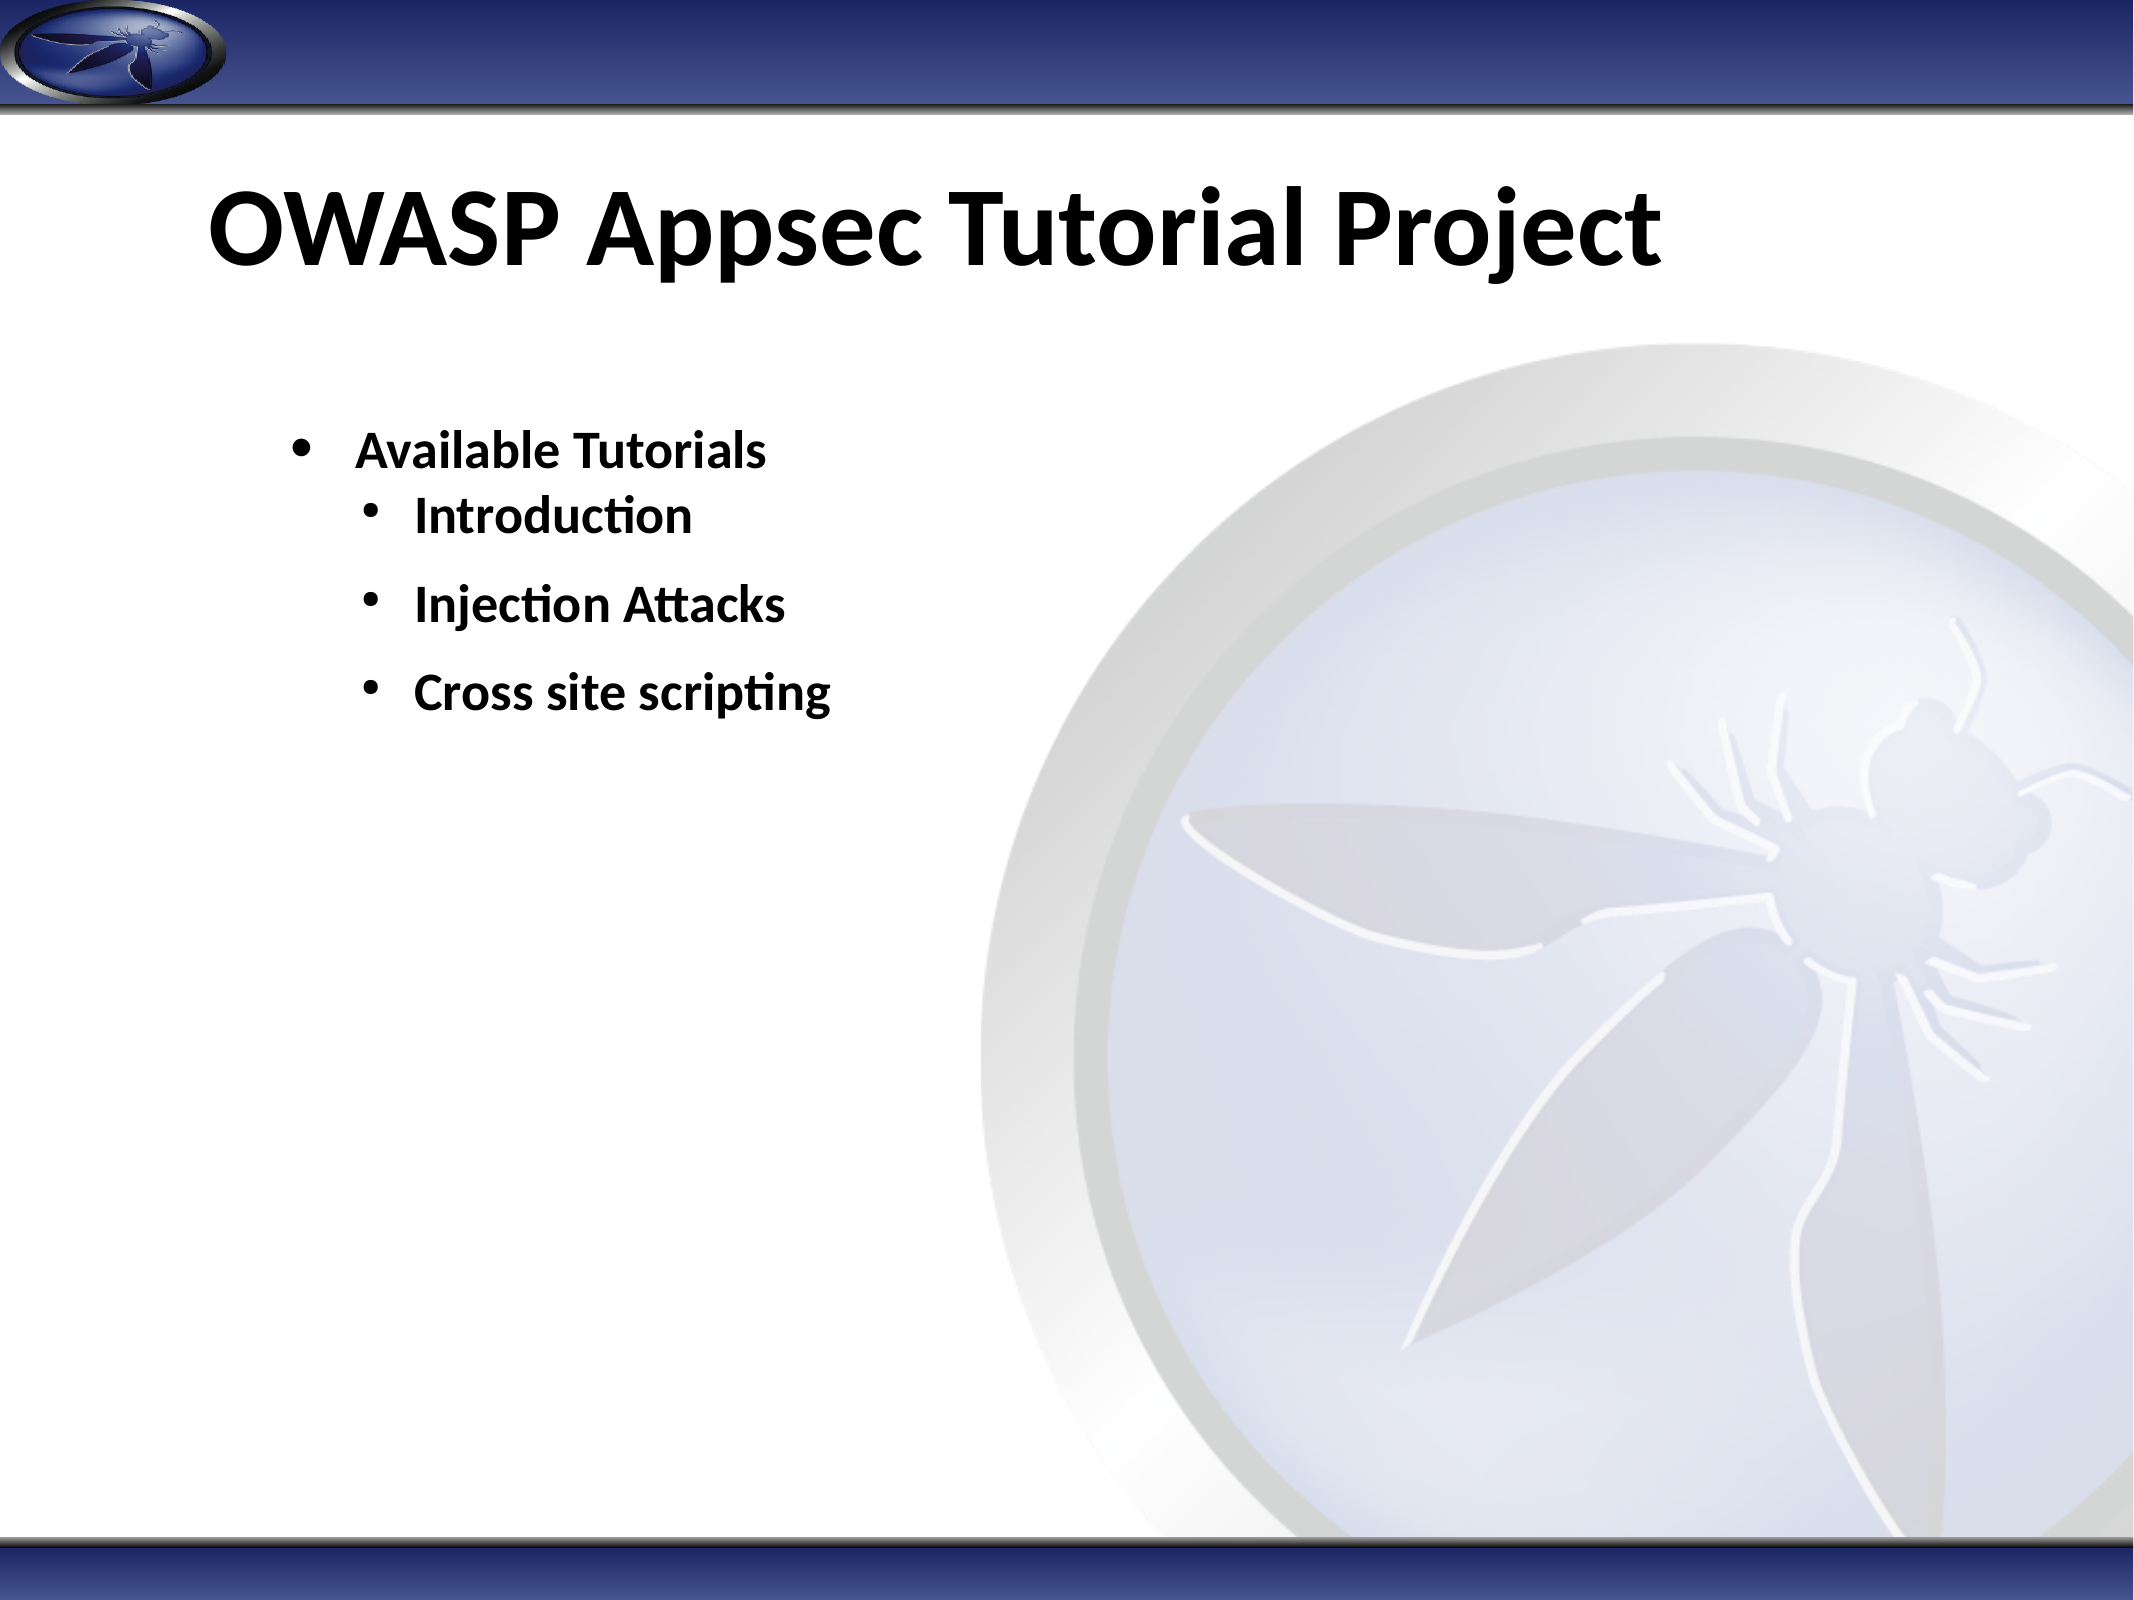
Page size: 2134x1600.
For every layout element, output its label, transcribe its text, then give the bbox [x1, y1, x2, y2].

picture [0, 0, 228, 104]
title OWASP Appsec Tutorial Project [208, 125, 1925, 350]
picture [981, 339, 2134, 1600]
list Available Tutorials Introduction Injection Attacks Cross site scripting [213, 407, 2067, 1447]
